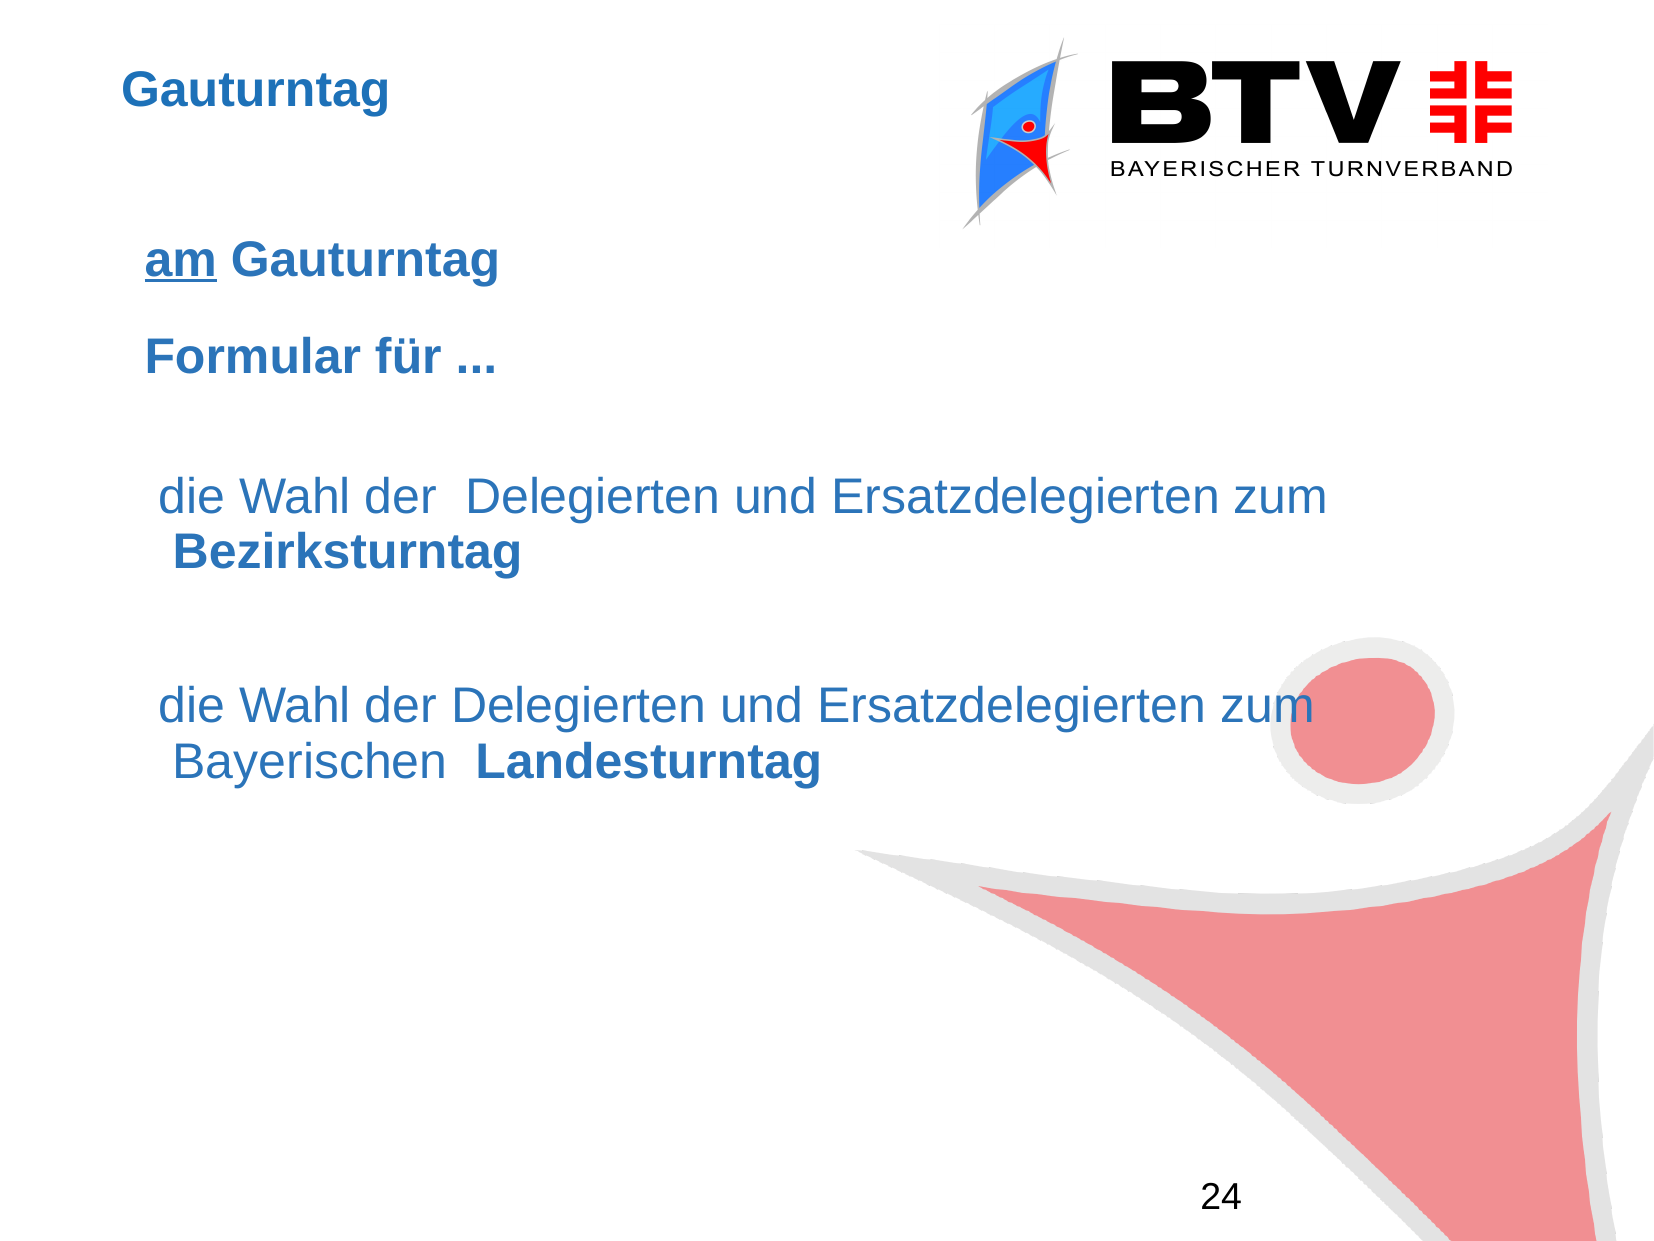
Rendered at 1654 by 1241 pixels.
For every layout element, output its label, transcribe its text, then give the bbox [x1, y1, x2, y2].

title Gauturntag [106, 54, 892, 201]
text_box <Nummer> [1185, 1182, 1571, 1216]
picture [854, 637, 1654, 1241]
picture [939, 24, 1548, 224]
subtitle am Gauturntag Formular für ... die Wahl der Delegierten und Ersatzdelegierten zum Bezirksturntag die Wahl der Delegierten und Ersatzdelegierten zum Bayerischen Landesturntag [129, 224, 1595, 1182]
